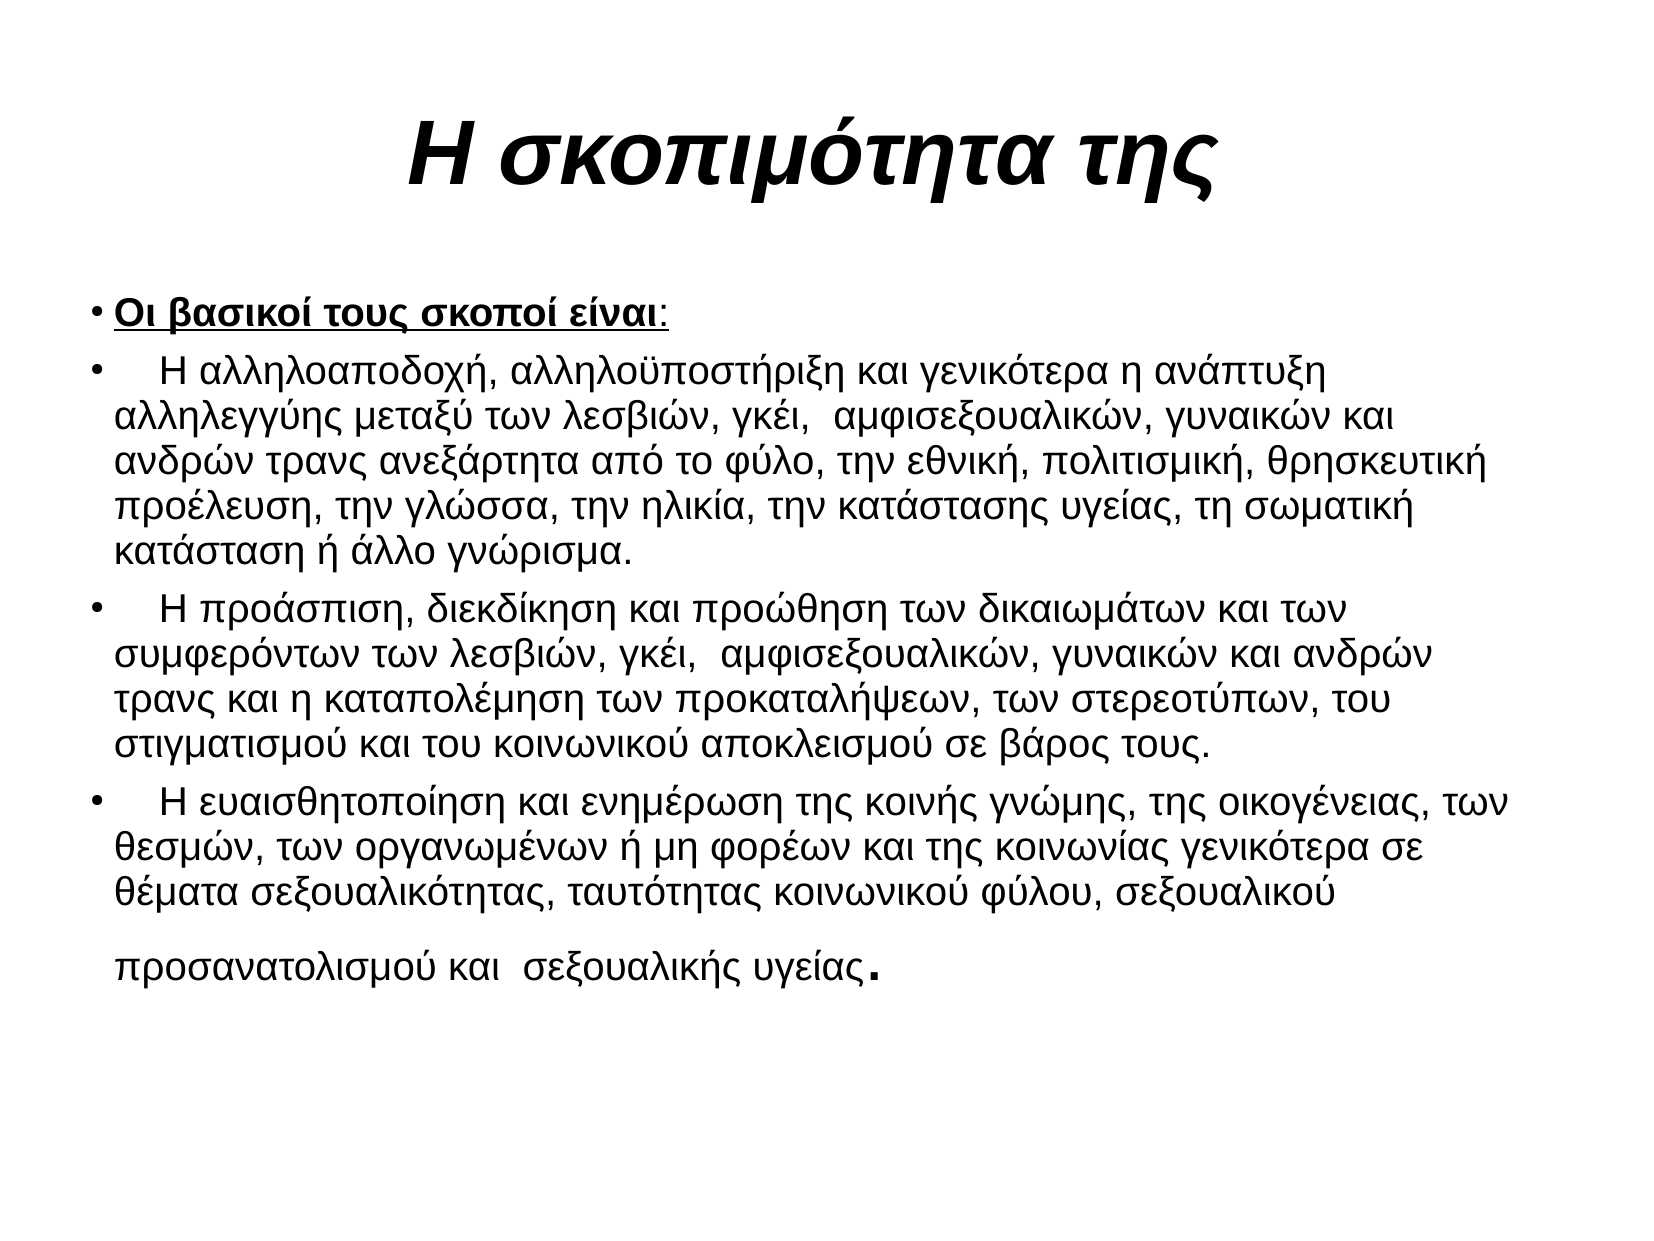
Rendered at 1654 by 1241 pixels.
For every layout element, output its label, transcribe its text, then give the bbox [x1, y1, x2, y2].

title Η σκοπιμότητα της [82, 49, 1571, 257]
list Οι βασικοί τους σκοποί είναι: Η αλληλοαποδοχή, αλληλοϋποστήριξη και γενικότερα η ανάπτυξη αλληλεγγύης μεταξύ των λεσβιών, γκέι, αμφισεξουαλικών, γυναικών και ανδρών τρανς ανεξάρτητα από το φύλο, την εθνική, πολιτισμική, θρησκευτική προέλευση, την γλώσσα, την ηλικία, την κατάστασης υγείας, τη σωματική κατάσταση ή άλλο γνώρισμα. Η προάσπιση, διεκδίκηση και προώθηση των δικαιωμάτων και των συμφερόντων των λεσβιών, γκέι, αμφισεξουαλικών, γυναικών και ανδρών τρανς και η καταπολέμηση των προκαταλήψεων, των στερεοτύπων, του στιγματισμού και του κοινωνικού αποκλεισμού σε βάρος τους. Η ευαισθητοποίηση και ενημέρωση της κοινής γνώμης, της οικογένειας, των θεσμών, των οργανωμένων ή μη φορέων και της κοινωνίας γενικότερα σε θέματα σεξουαλικότητας, ταυτότητας κοινωνικού φύλου, σεξουαλικού προσανατολισμού και σεξουαλικής υγείας. [82, 290, 1538, 1010]
